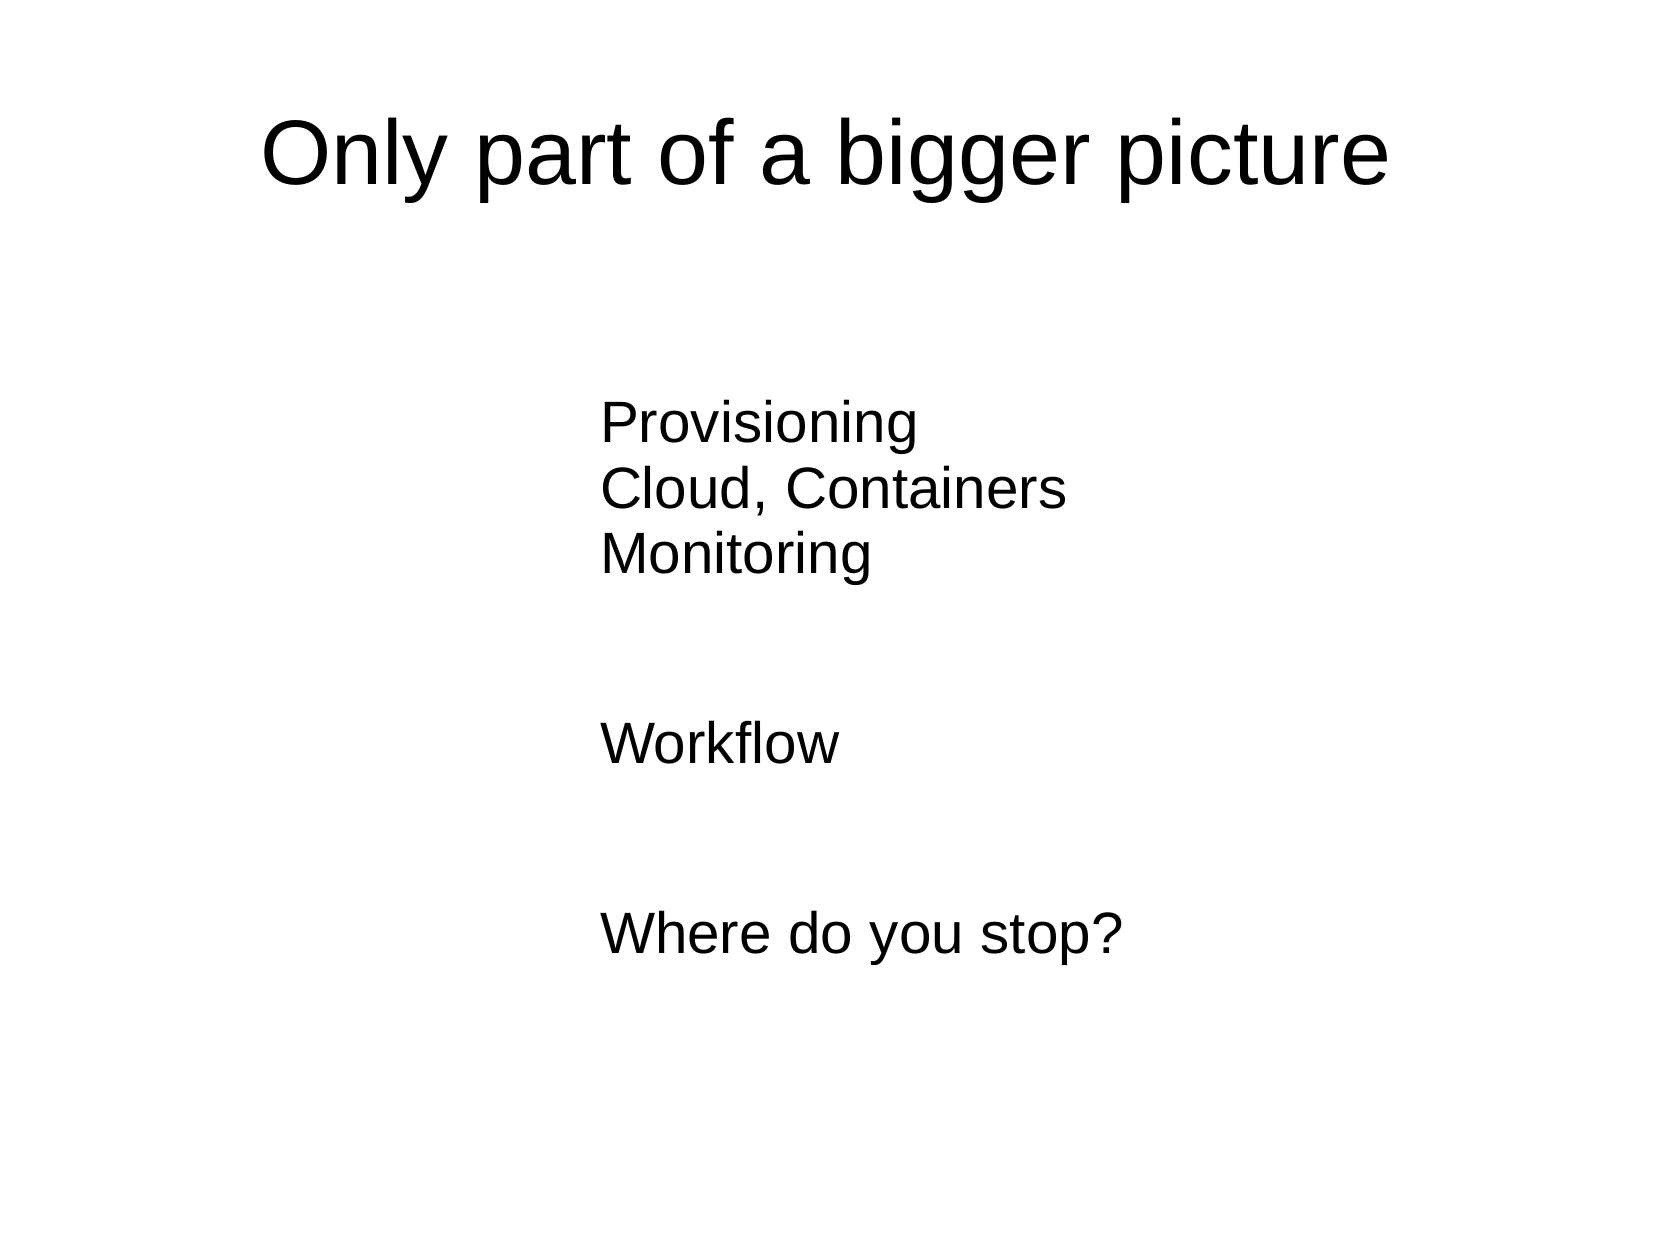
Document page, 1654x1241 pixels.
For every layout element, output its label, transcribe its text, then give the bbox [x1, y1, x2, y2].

list Provisioning Cloud, Containers Monitoring Workflow Where do you stop? [600, 390, 1141, 1110]
title Only part of a bigger picture [82, 49, 1571, 257]
